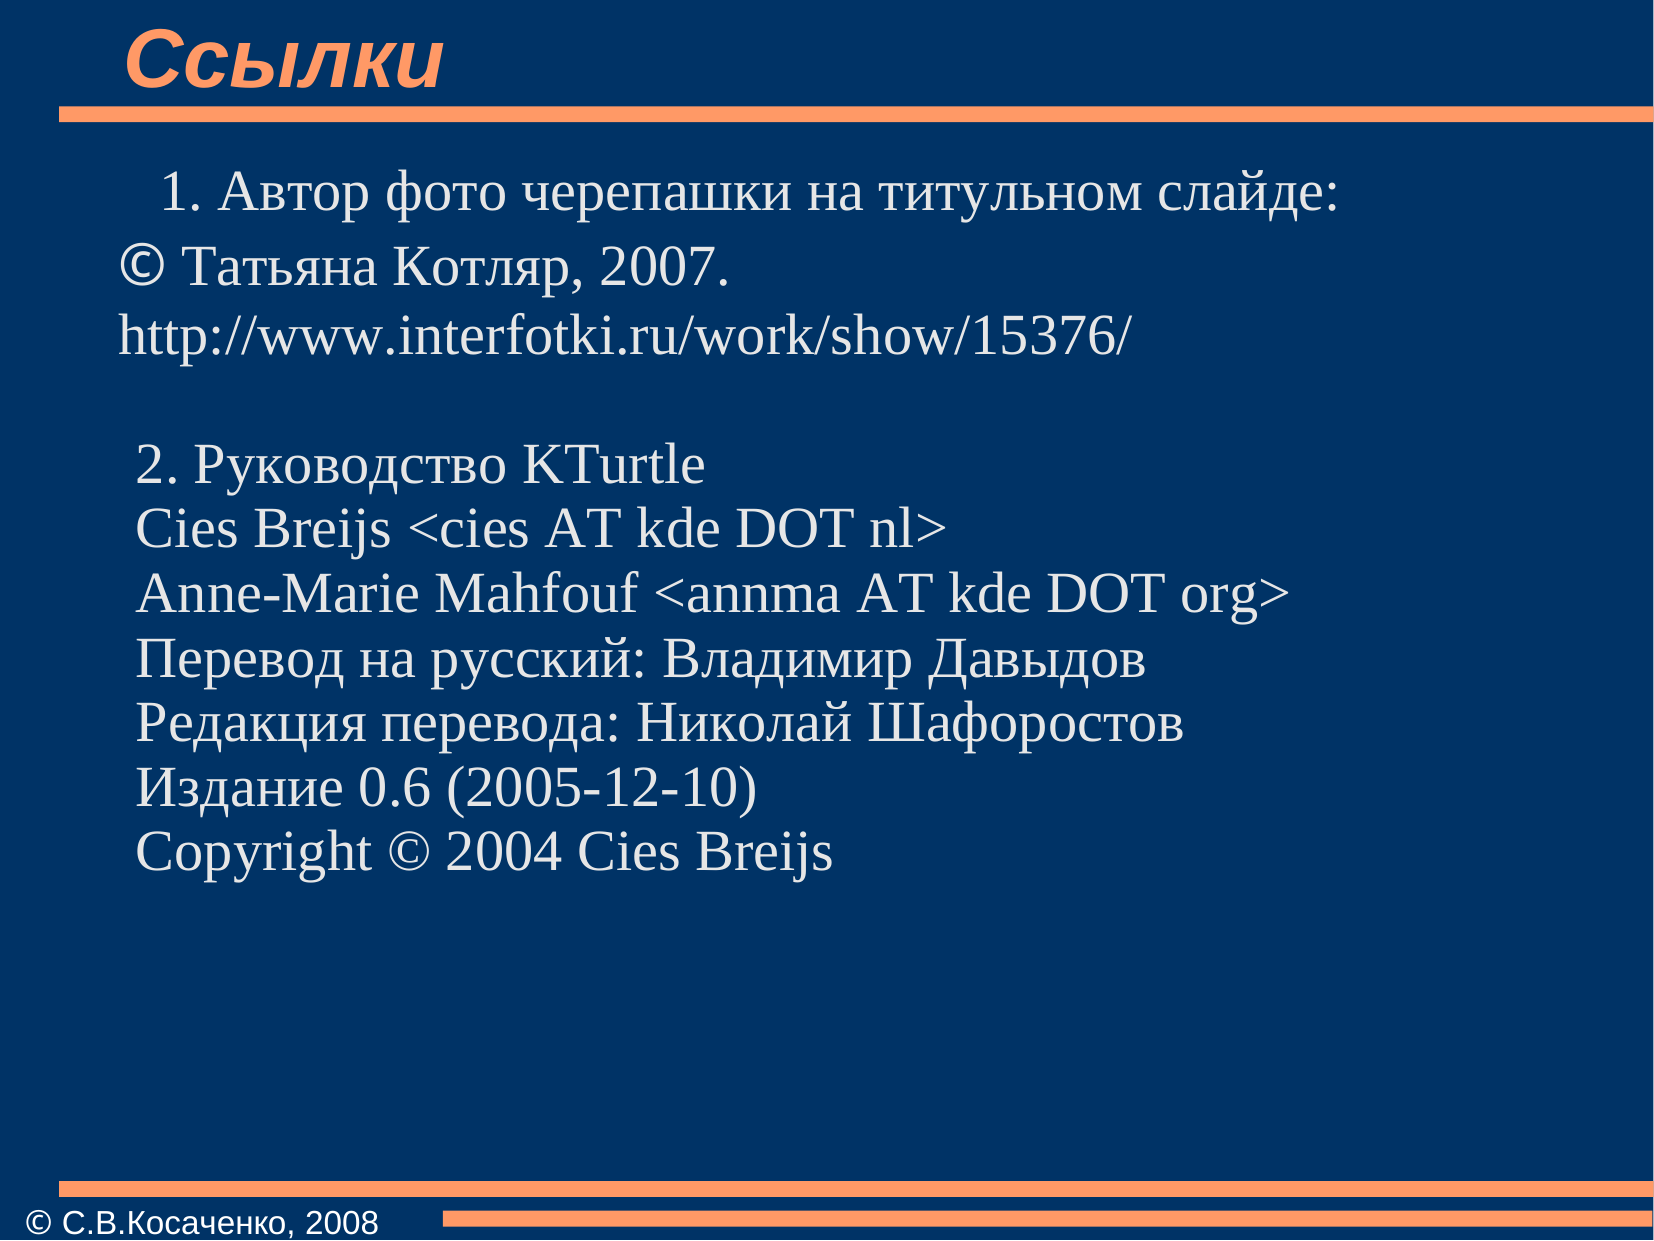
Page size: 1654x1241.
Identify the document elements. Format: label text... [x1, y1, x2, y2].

title Ссылки [123, 0, 1536, 119]
list 1. Автор фото черепашки на титульном слайде: © Татьяна Котляр, 2007. http://www.interfotki.ru/work/show/15376/ 2. Руководство KTurtle Cies Breijs <cies AT kde DOT nl> Anne-Marie Mahfouf <annma AT kde DOT org> Перевод на русский: Владимир Давыдов Редакция перевода: Николай Шафоростов Издание 0.6 (2005-12-10) Copyright © 2004 Cies Breijs [118, 158, 1570, 1069]
